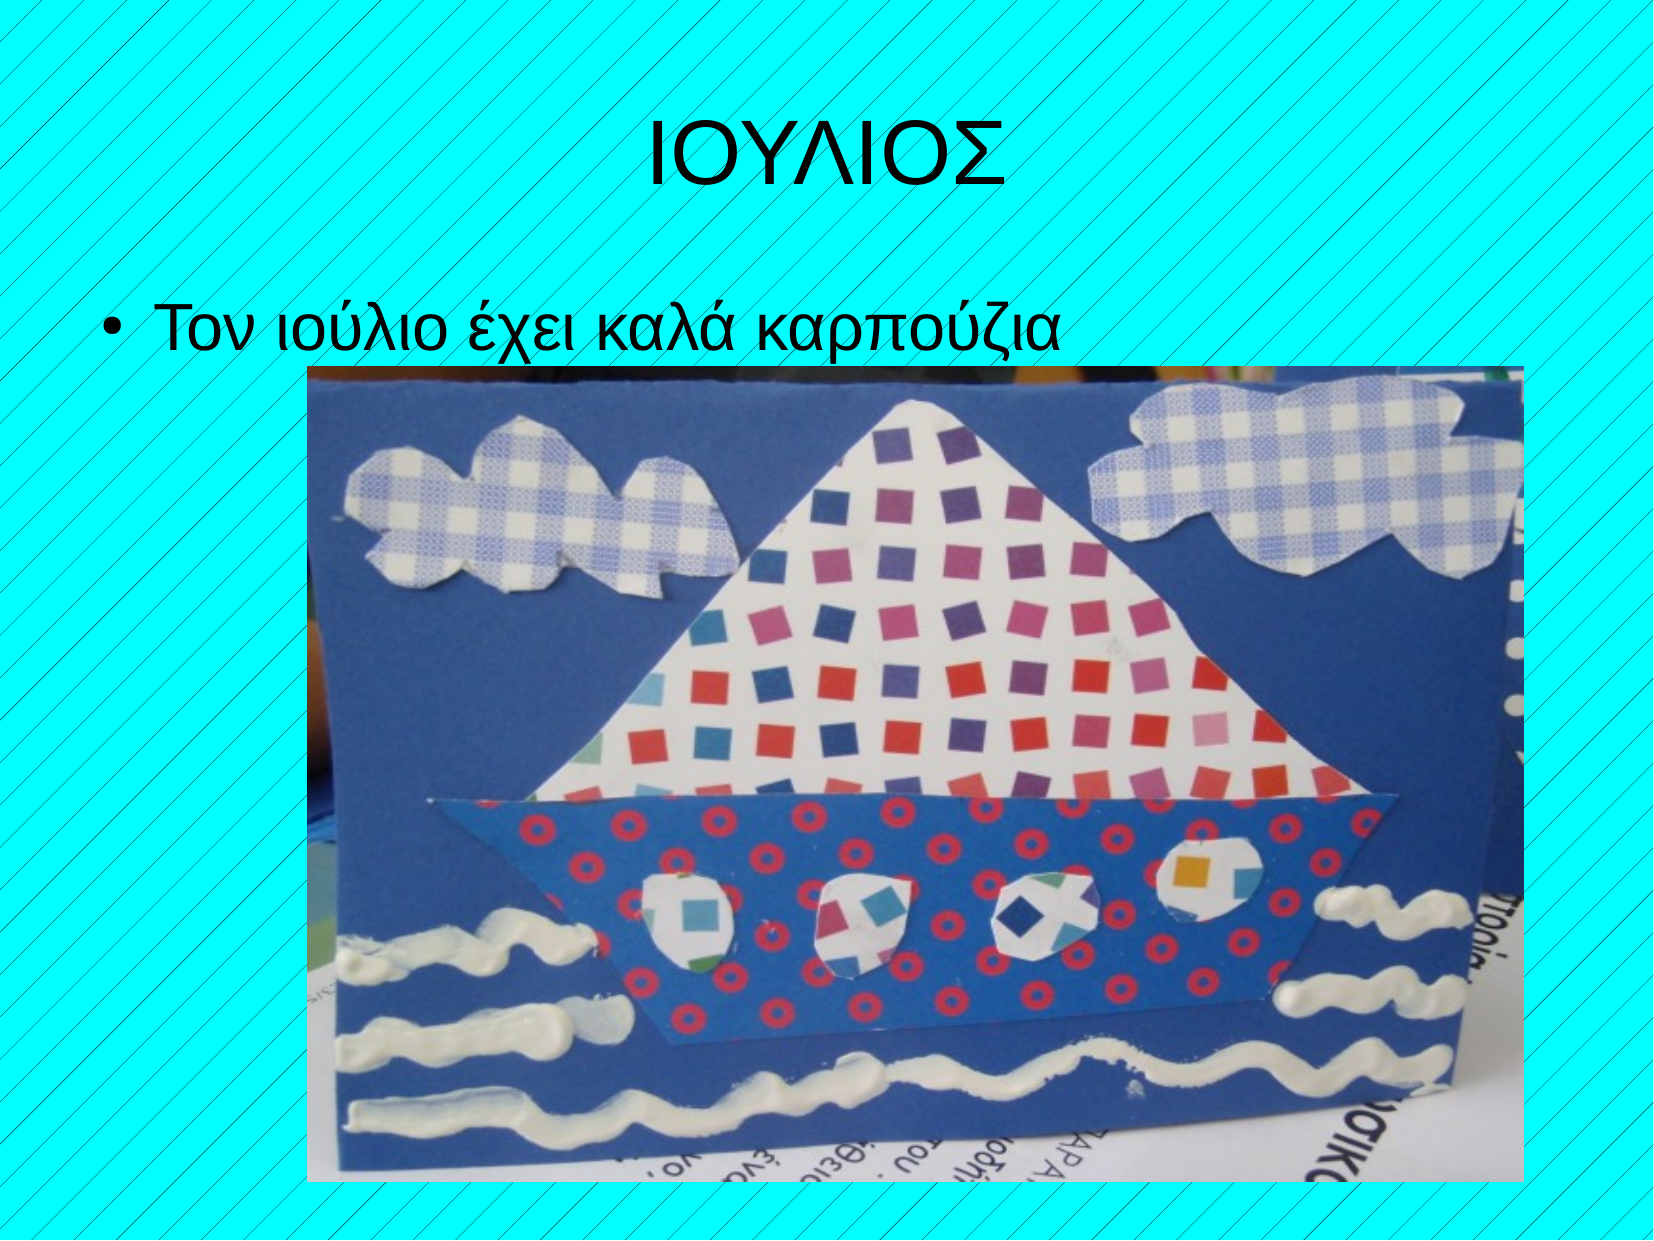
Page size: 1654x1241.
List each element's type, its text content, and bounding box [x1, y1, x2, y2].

list Τον ιούλιο έχει καλά καρπούζια [82, 290, 1538, 1010]
title ΙΟΥΛΙΟΣ [82, 49, 1571, 257]
picture [307, 366, 1524, 1182]
